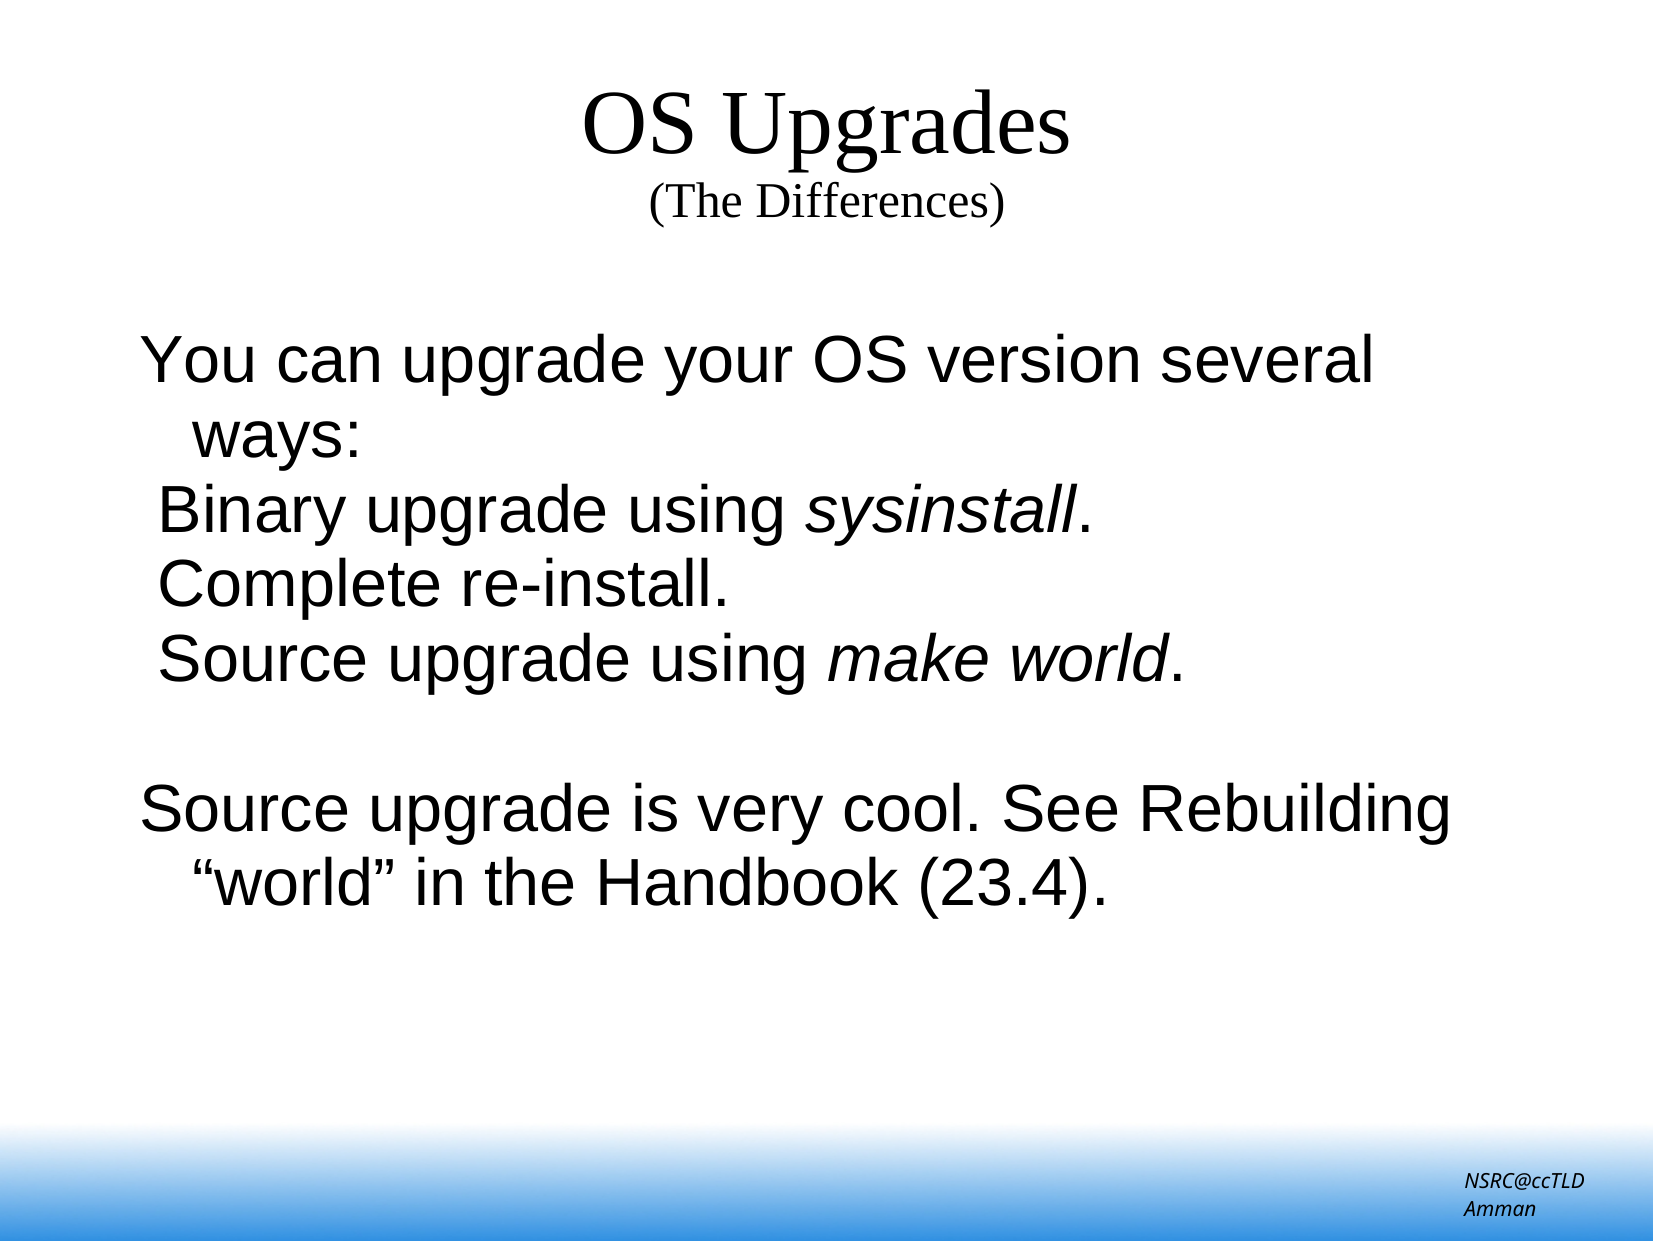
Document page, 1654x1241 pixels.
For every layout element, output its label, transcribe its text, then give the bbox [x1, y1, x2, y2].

title OS Upgrades (The Differences) [121, 46, 1534, 254]
list You can upgrade your OS version several ways: Binary upgrade using sysinstall. Complete re-install. Source upgrade using make world. Source upgrade is very cool. See Rebuilding “world” in the Handbook (23.4). [121, 322, 1561, 1133]
picture [0, 1122, 1653, 1241]
